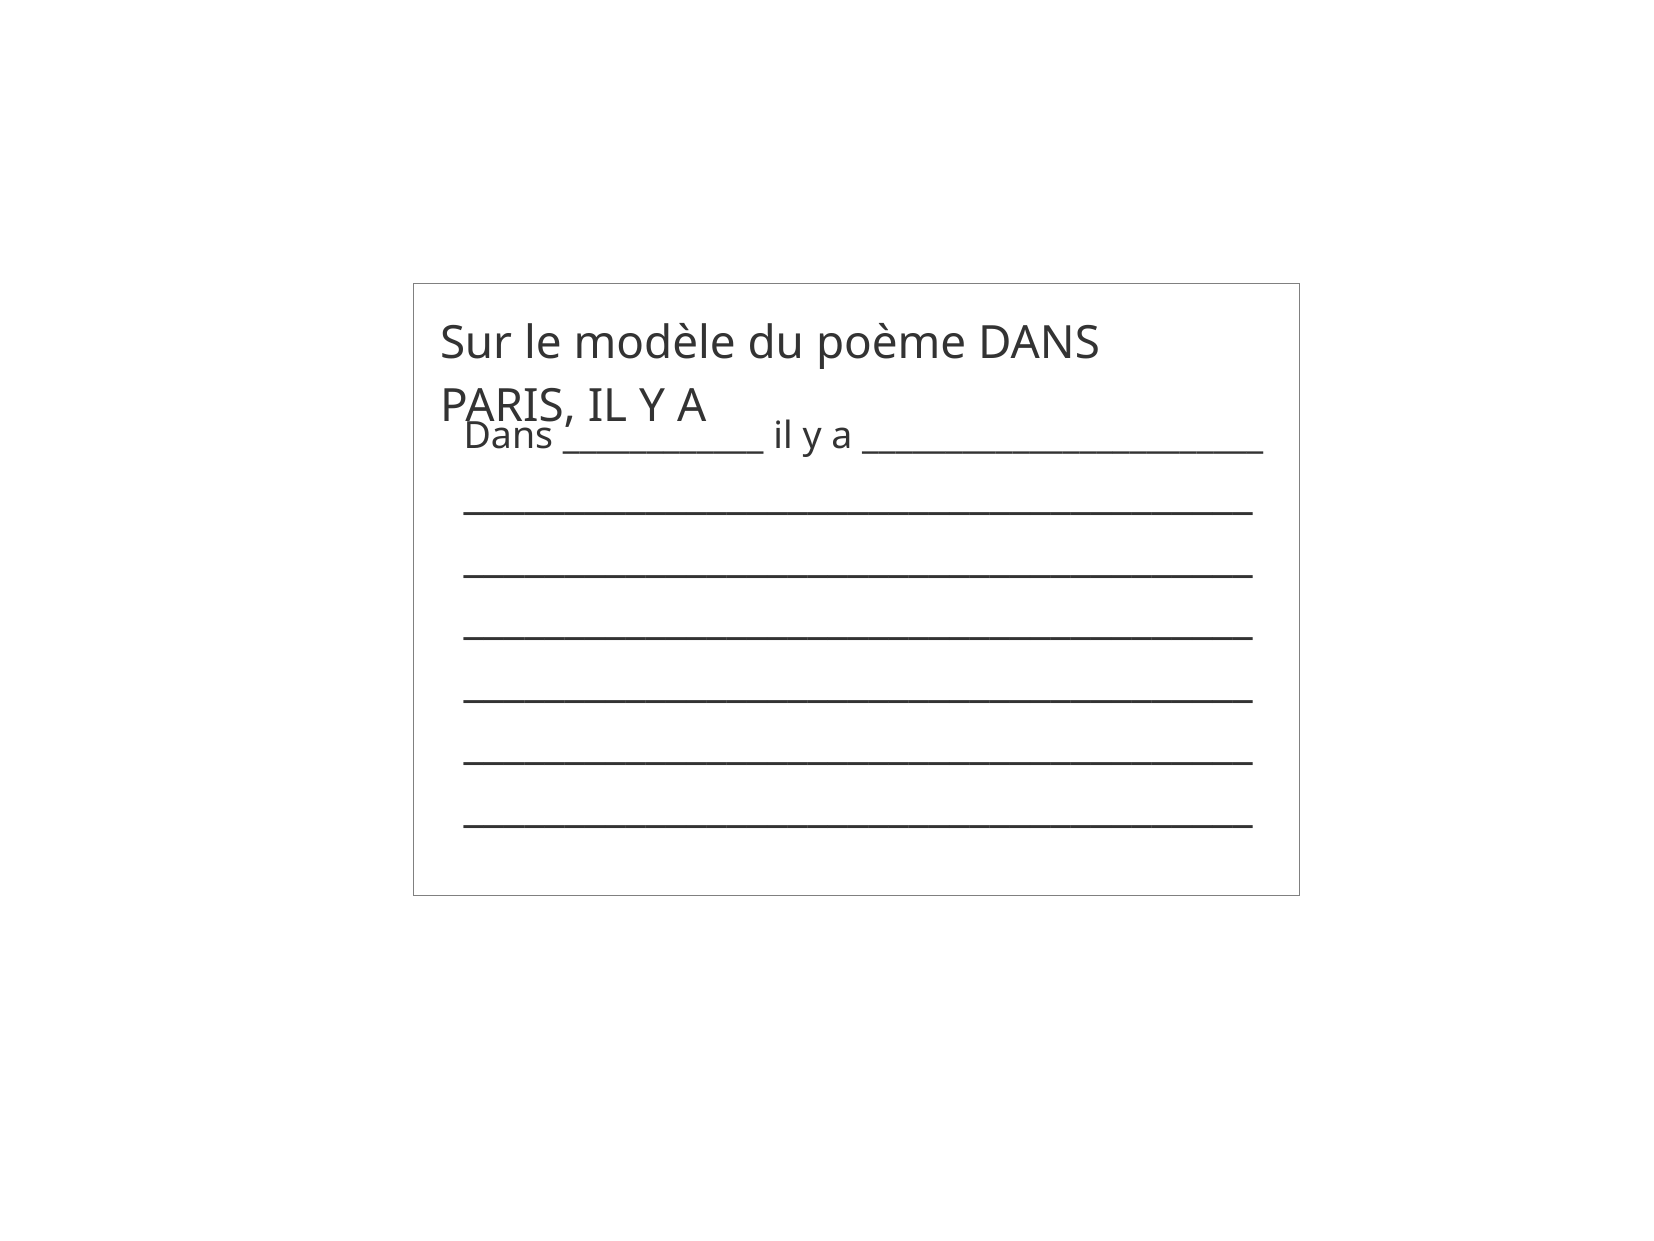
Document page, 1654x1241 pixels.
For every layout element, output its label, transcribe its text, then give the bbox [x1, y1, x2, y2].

text_box Sur le modèle du poème DANS PARIS, IL Y A [425, 302, 1241, 473]
text_box Dans ____________ il y a ________________________ __________________________________________________________________________________________________________________________________________________________________________________________________________________________________________ [448, 401, 1288, 867]
